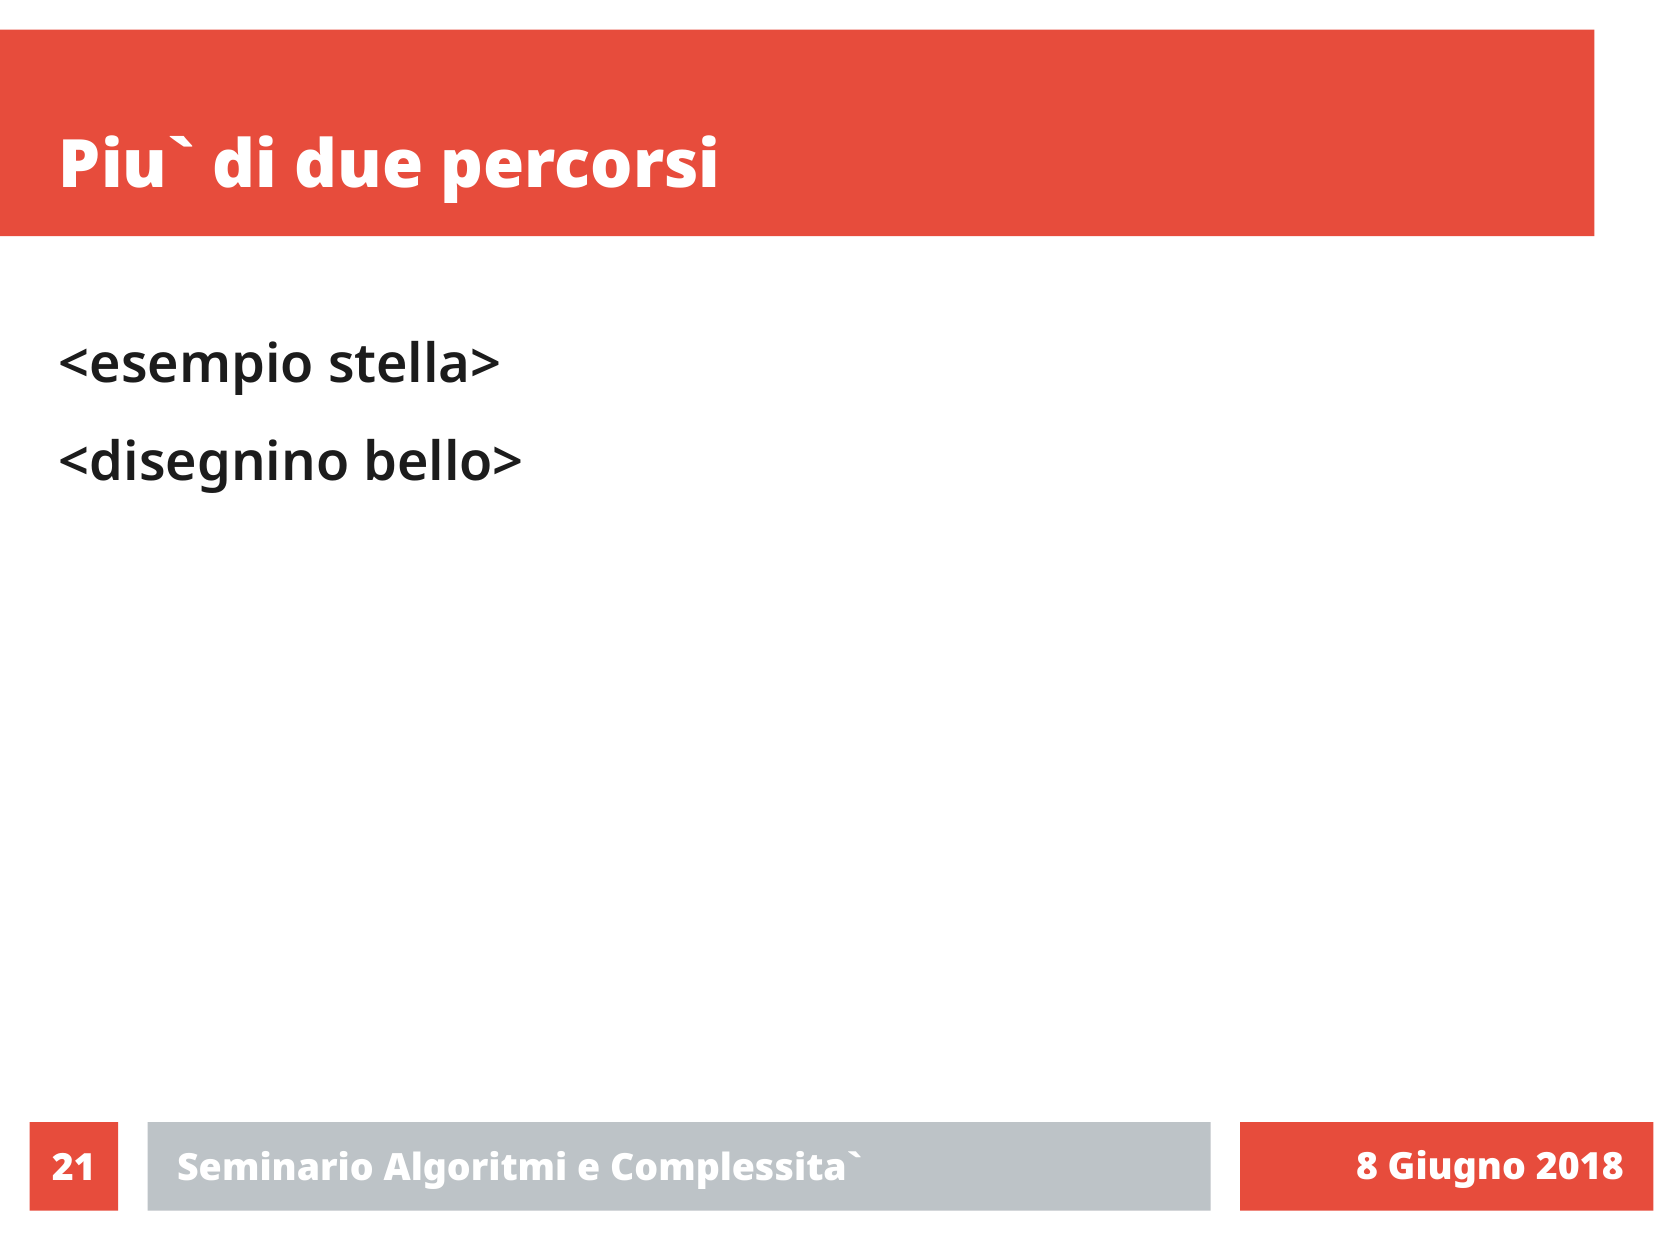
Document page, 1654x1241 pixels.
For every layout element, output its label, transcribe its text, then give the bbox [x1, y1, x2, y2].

list <esempio stella> <disegnino bello> [59, 324, 1565, 1093]
title Piu` di due percorsi [59, 59, 1595, 207]
